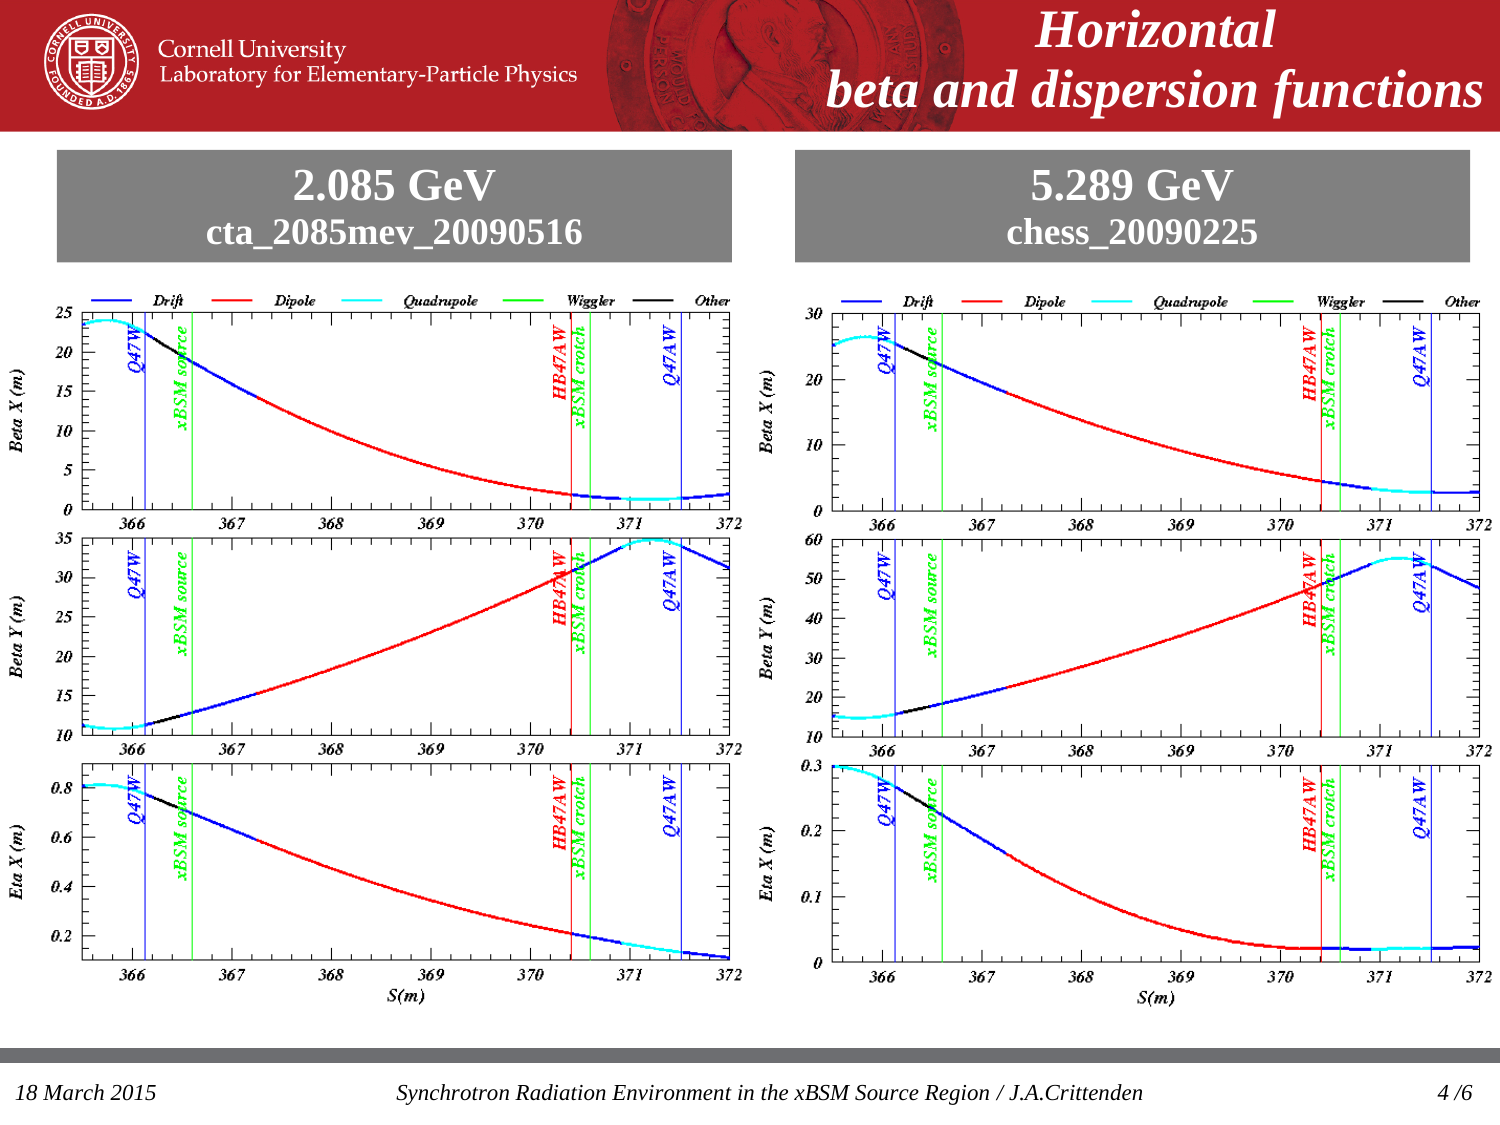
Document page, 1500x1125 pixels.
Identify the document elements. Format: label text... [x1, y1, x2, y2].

title Horizontal beta and dispersion functions [825, 0, 1500, 120]
text_box 2.085 GeV cta_2085mev_20090516 [56, 149, 732, 263]
picture [0, 293, 1500, 1013]
text_box 5.289 GeV chess_20090225 [795, 149, 1471, 263]
picture [0, 0, 1500, 132]
